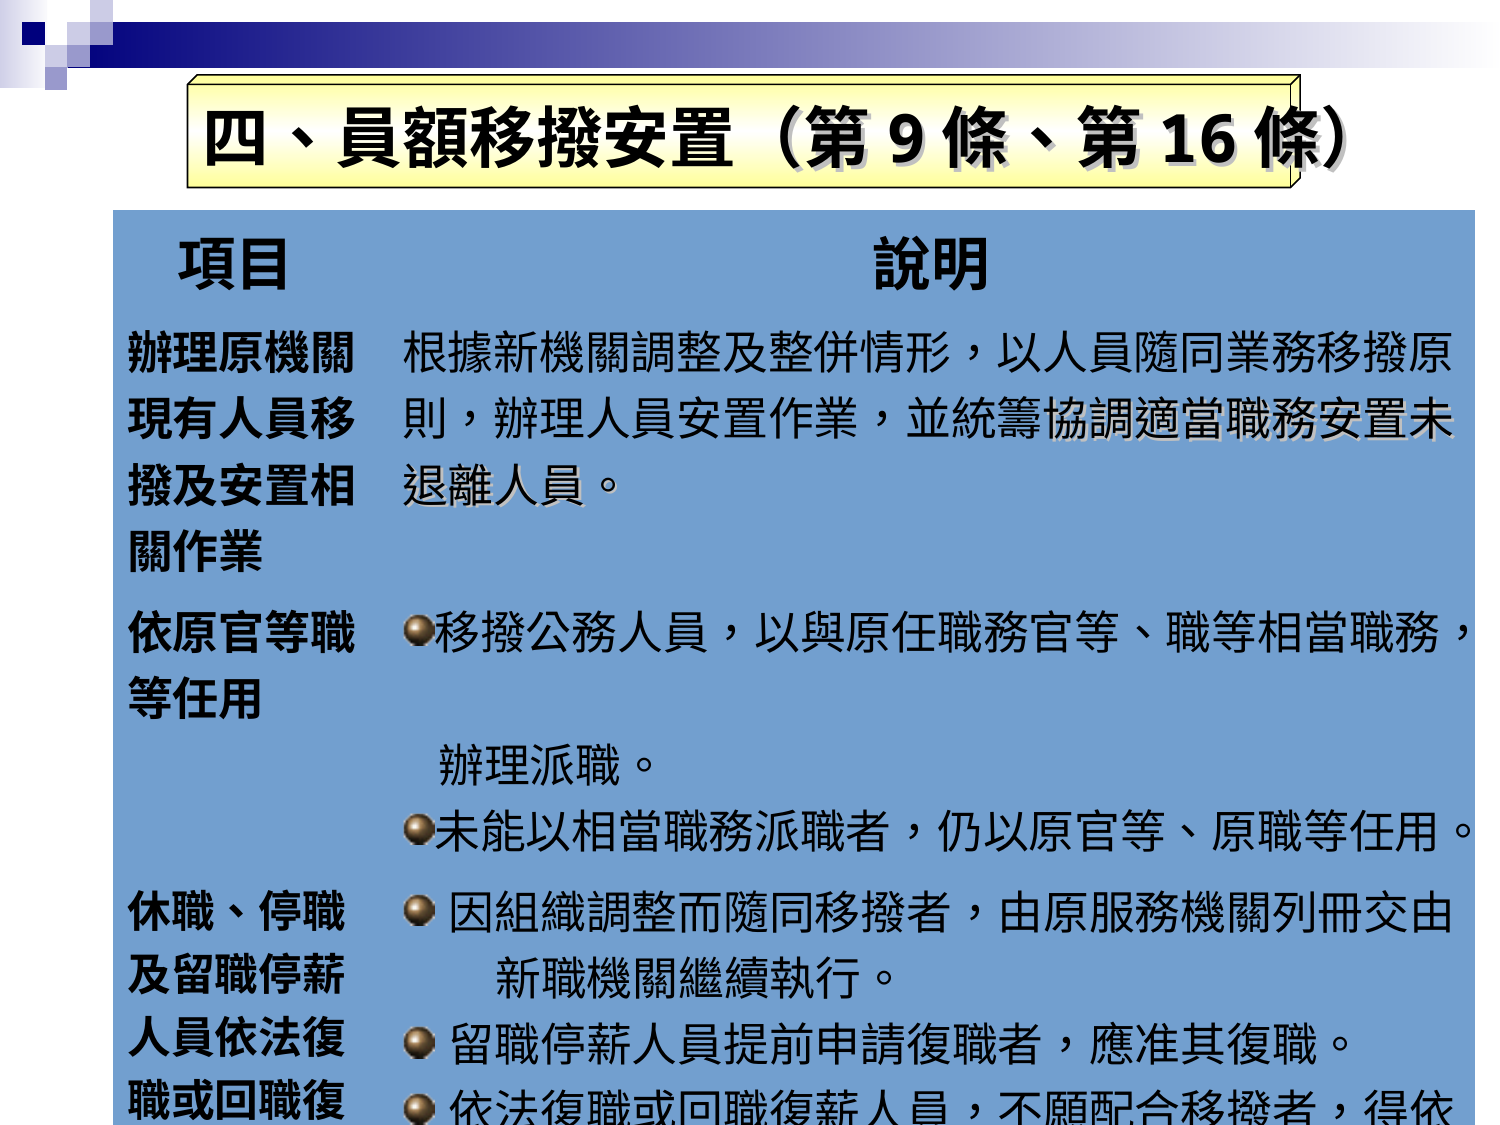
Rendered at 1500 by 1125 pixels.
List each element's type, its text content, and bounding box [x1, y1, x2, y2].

table_header 項目 [113, 210, 388, 309]
table_cell 因組織調整而隨同移撥者，由原服務機關列冊交由 新職機關繼續執行。 留職停薪人員提前申請復職者，應准其復職。 依法復職或回職復薪人員，不願配合移撥者，得依 規定辦理退休、資遣。 [388, 869, 1475, 1125]
table_cell 休職、停職及留職停薪人員依法復職或回職復薪 [113, 869, 388, 1125]
table_header 說明 [388, 210, 1475, 309]
table_cell 依原官等職等任用 [113, 589, 388, 869]
text_box 四、員額移撥安置（第9條、第16條） [187, 74, 1301, 188]
table_cell 移撥公務人員，以與原任職務官等、職等相當職務， 辦理派職。 未能以相當職務派職者，仍以原官等、原職等任用。 [388, 589, 1475, 869]
table_cell 根據新機關調整及整併情形，以人員隨同業務移撥原則，辦理人員安置作業，並統籌協調適當職務安置未退離人員。 [388, 309, 1475, 589]
table_cell 辦理原機關現有人員移撥及安置相關作業 [113, 309, 388, 589]
